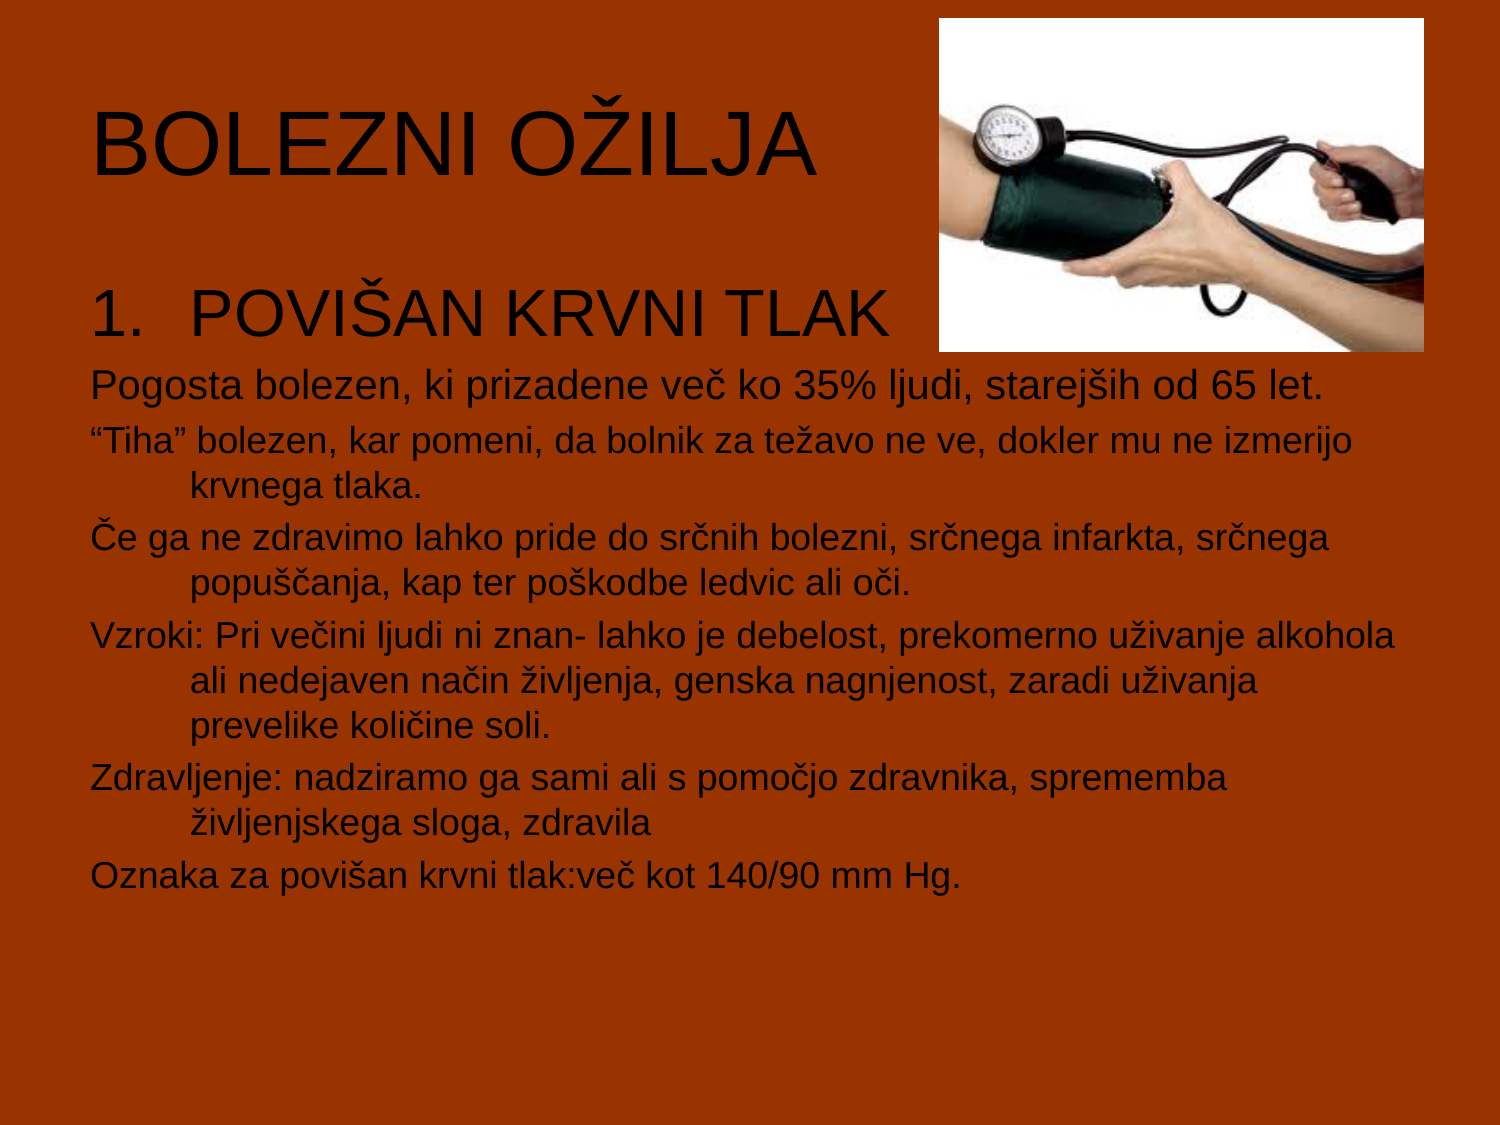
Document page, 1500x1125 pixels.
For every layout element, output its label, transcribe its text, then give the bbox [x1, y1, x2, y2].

title BOLEZNI OŽILJA [75, 45, 939, 233]
list POVIŠAN KRVNI TLAK Pogosta bolezen, ki prizadene več ko 35% ljudi, starejših od 65 let. “Tiha” bolezen, kar pomeni, da bolnik za težavo ne ve, dokler mu ne izmerijo krvnega tlaka. Če ga ne zdravimo lahko pride do srčnih bolezni, srčnega infarkta, srčnega popuščanja, kap ter poškodbe ledvic ali oči. Vzroki: Pri večini ljudi ni znan- lahko je debelost, prekomerno uživanje alkohola ali nedejaven način življenja, genska nagnjenost, zaradi uživanja prevelike količine soli. Zdravljenje: nadziramo ga sami ali s pomočjo zdravnika, sprememba življenjskega sloga, zdravila Oznaka za povišan krvni tlak:več kot 140/90 mm Hg. [75, 262, 1425, 1005]
picture [939, 18, 1424, 352]
